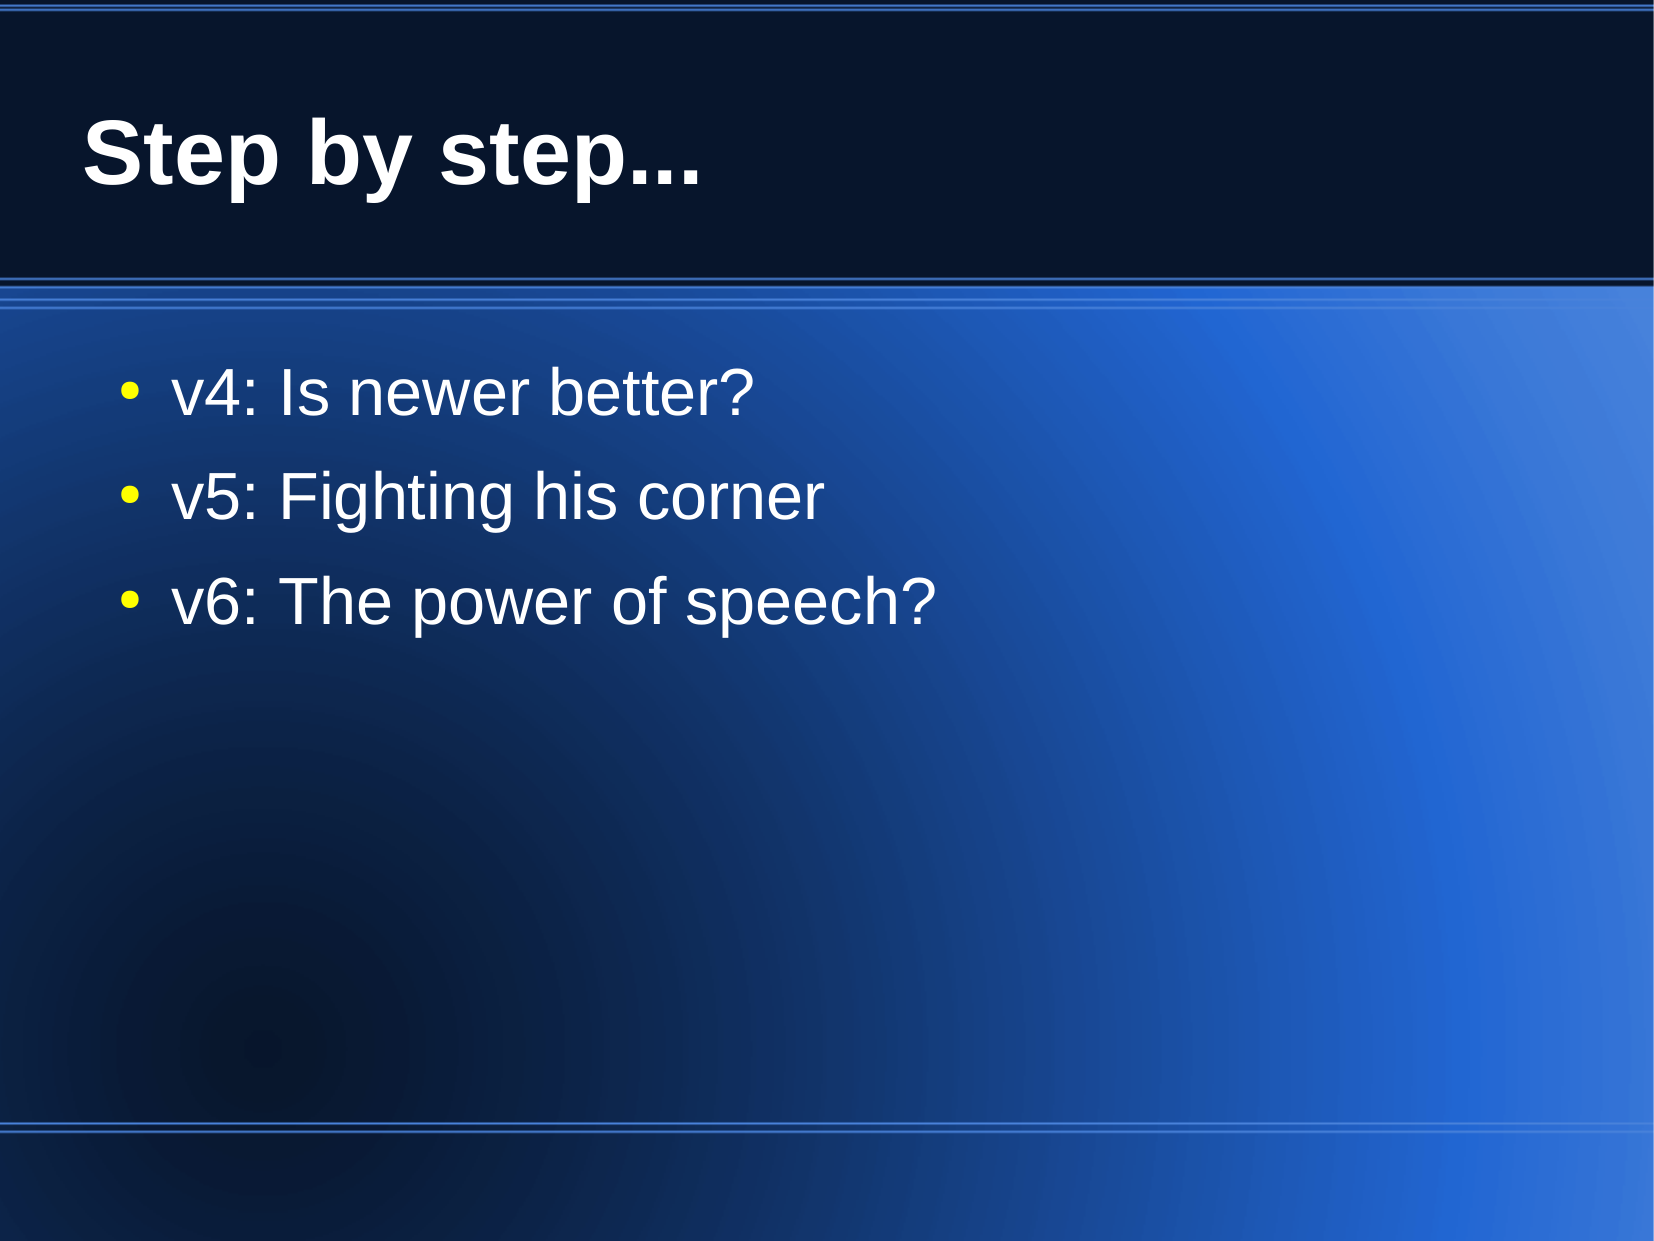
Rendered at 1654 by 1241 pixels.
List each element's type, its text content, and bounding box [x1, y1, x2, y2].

title Step by step... [82, 56, 1571, 250]
list v4: Is newer better? v5: Fighting his corner v6: The power of speech? [82, 355, 1571, 1159]
picture [0, 0, 1654, 1241]
